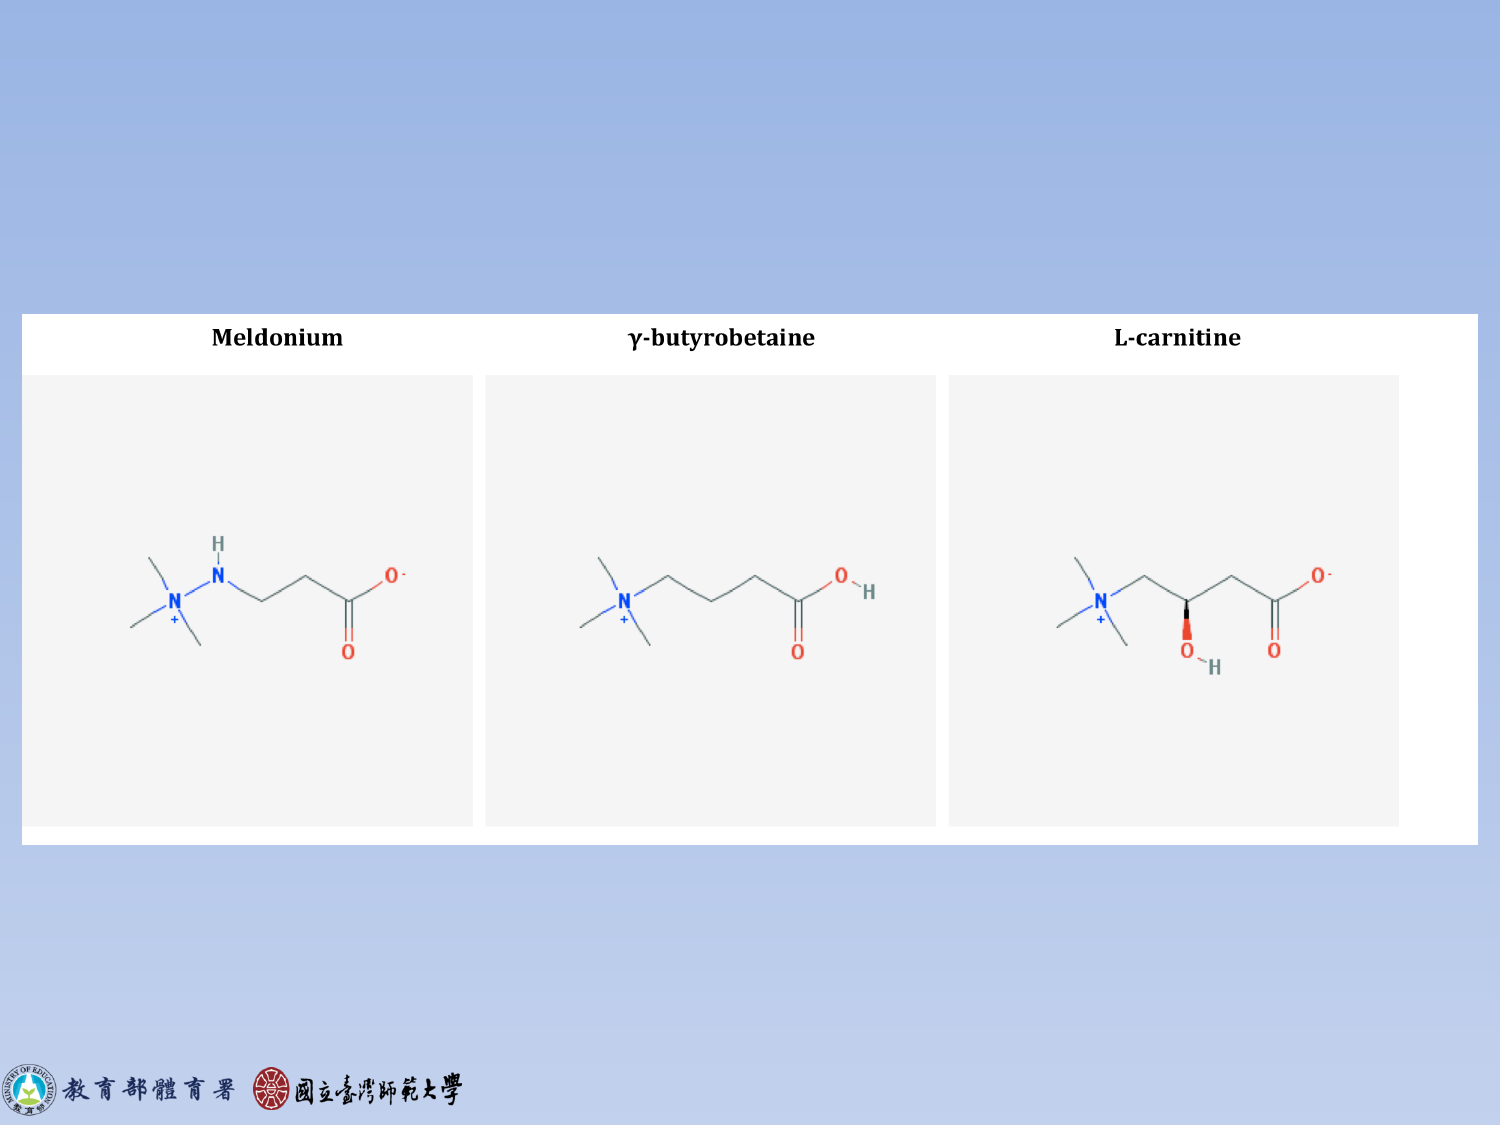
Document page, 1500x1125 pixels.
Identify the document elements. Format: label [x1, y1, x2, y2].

chart [22, 315, 1478, 845]
